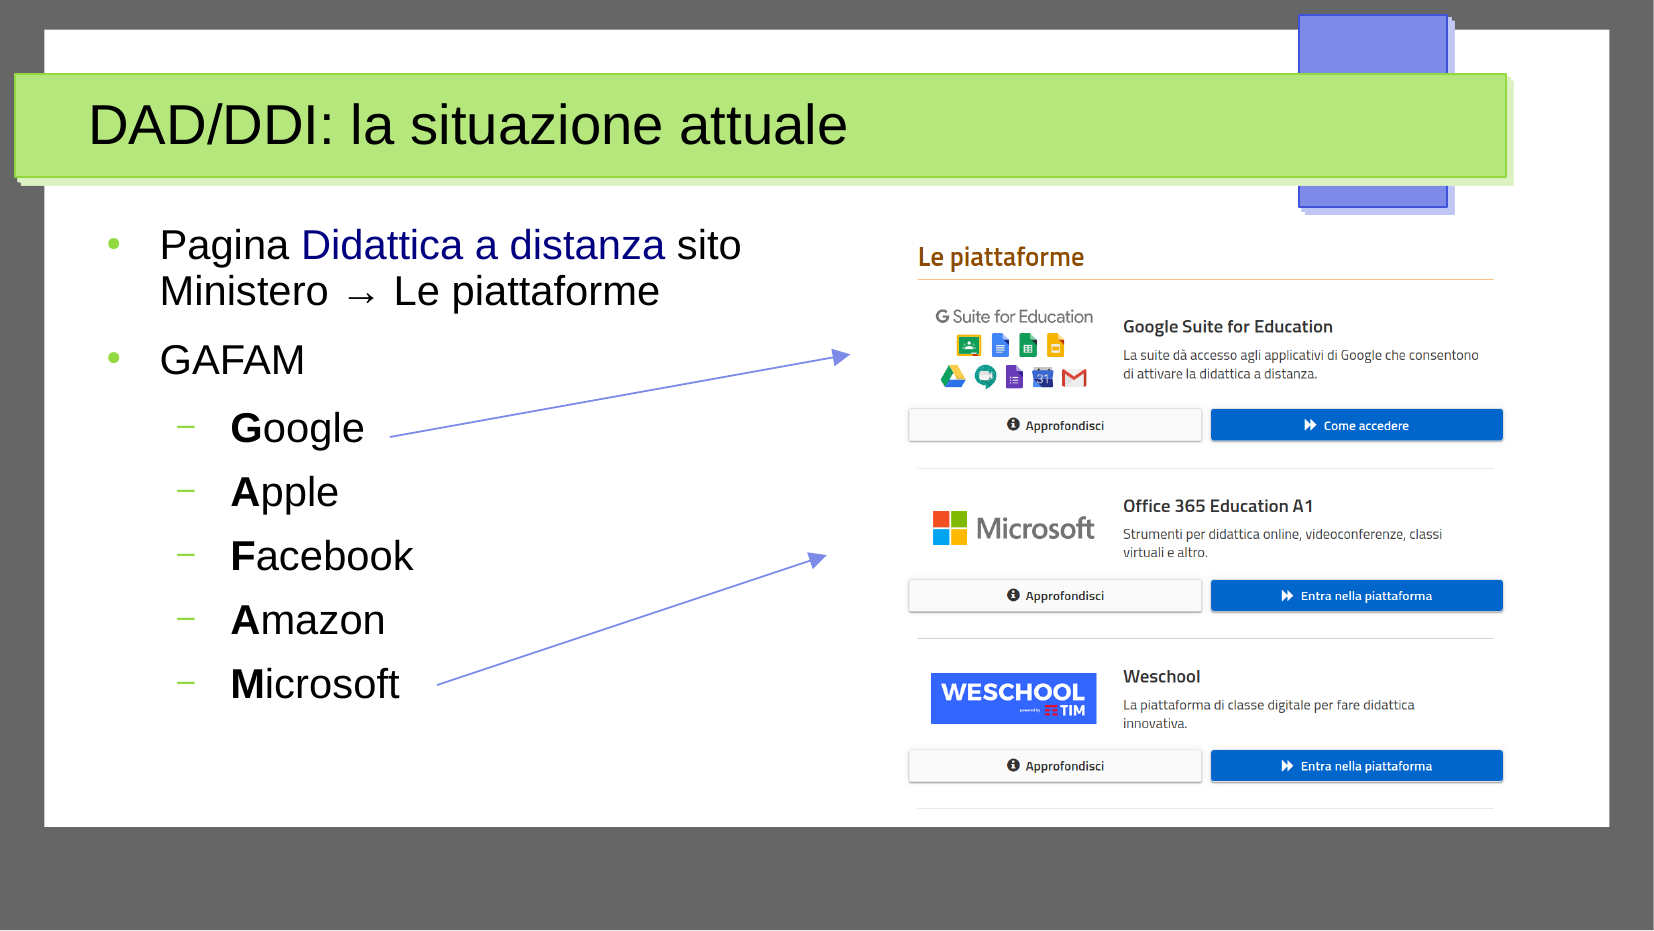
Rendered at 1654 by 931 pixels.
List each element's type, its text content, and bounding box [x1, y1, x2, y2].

picture [900, 221, 1511, 813]
list Pagina Didattica a distanza sito Ministero → Le piattaforme GAFAM Google Apple Facebook Amazon Microsoft [88, 221, 810, 813]
title DAD/DDI: la situazione attuale [88, 73, 1506, 178]
